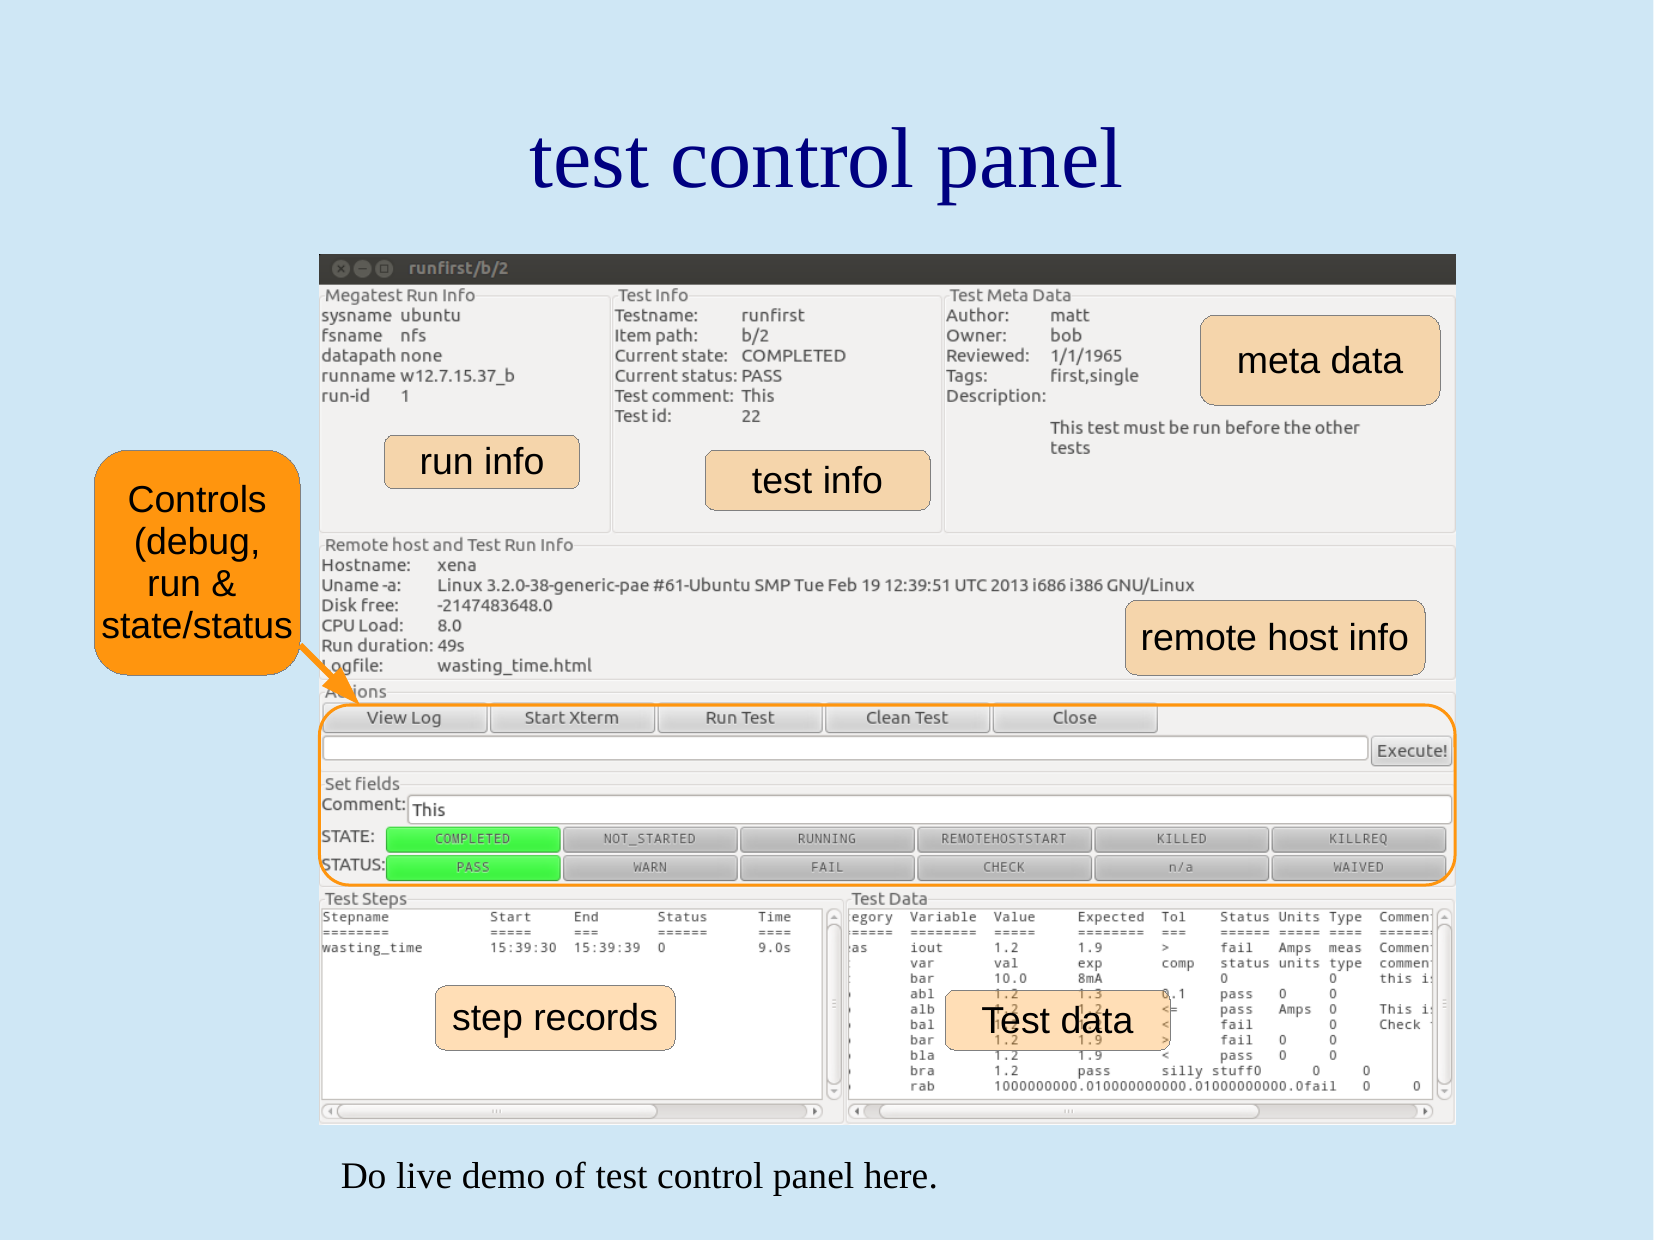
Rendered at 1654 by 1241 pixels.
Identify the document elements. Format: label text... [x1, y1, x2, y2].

list Do live demo of test control panel here. [270, 1155, 1359, 1231]
picture [319, 865, 1456, 1126]
picture [319, 263, 1456, 725]
title test control panel [82, 55, 1571, 263]
picture [319, 670, 353, 724]
text_box Controls (debug, run & state/status [94, 450, 301, 676]
picture [321, 707, 1453, 883]
text_box meta data [1200, 315, 1441, 406]
text_box test info [705, 450, 931, 511]
text_box run info [384, 435, 580, 489]
text_box remote host info [1125, 600, 1426, 676]
text_box step records [435, 985, 676, 1051]
text_box Test data [945, 990, 1171, 1051]
